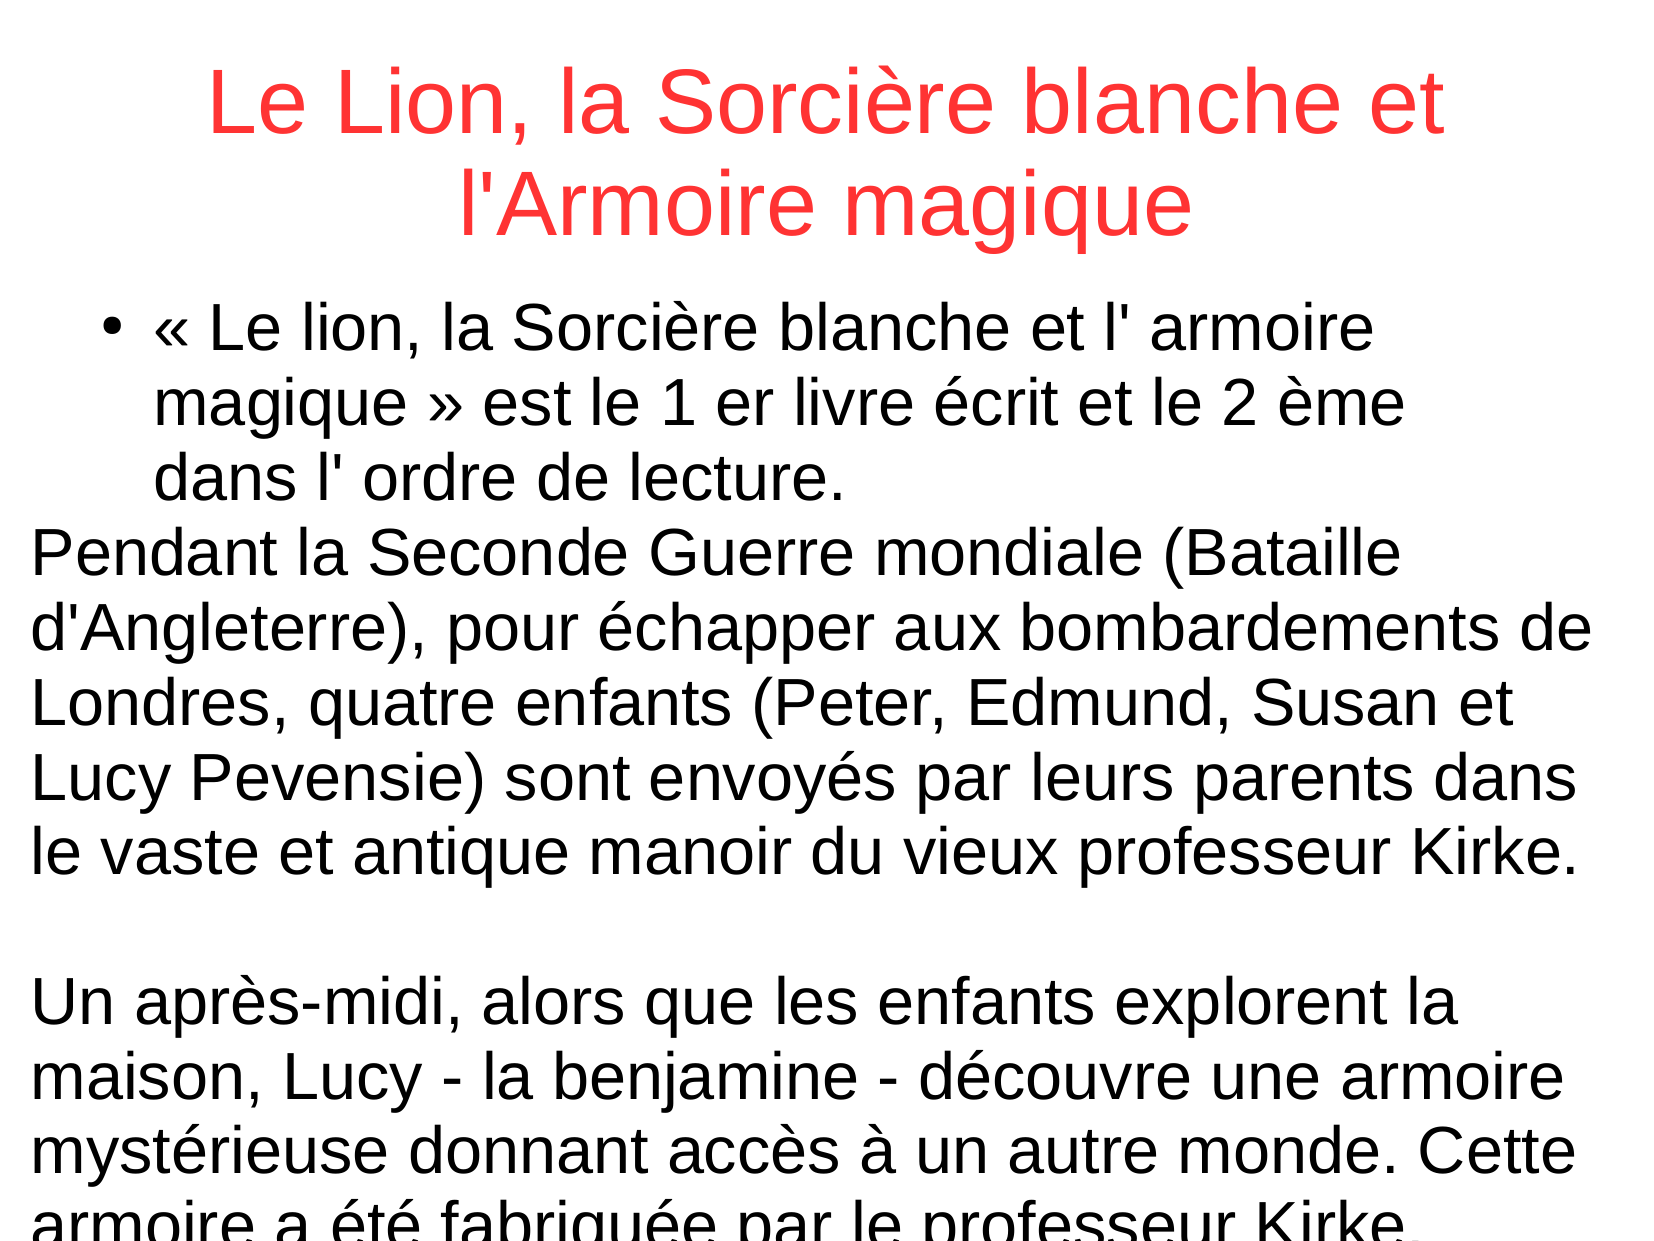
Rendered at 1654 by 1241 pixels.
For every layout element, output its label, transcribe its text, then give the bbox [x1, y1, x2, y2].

list « Le lion, la Sorcière blanche et l' armoire magique » est le 1 er livre écrit et le 2 ème dans l' ordre de lecture. [82, 290, 1571, 507]
text_box Pendant la Seconde Guerre mondiale (Bataille d'Angleterre), pour échapper aux bombardements de Londres, quatre enfants (Peter, Edmund, Susan et Lucy Pevensie) sont envoyés par leurs parents dans le vaste et antique manoir du vieux professeur Kirke. Un après-midi, alors que les enfants explorent la maison, Lucy - la benjamine - découvre une armoire mystérieuse donnant accès à un autre monde. Cette armoire a été fabriquée par le professeur Kirke. [15, 507, 1654, 1241]
title Le Lion, la Sorcière blanche et l'Armoire magique [82, 49, 1571, 257]
